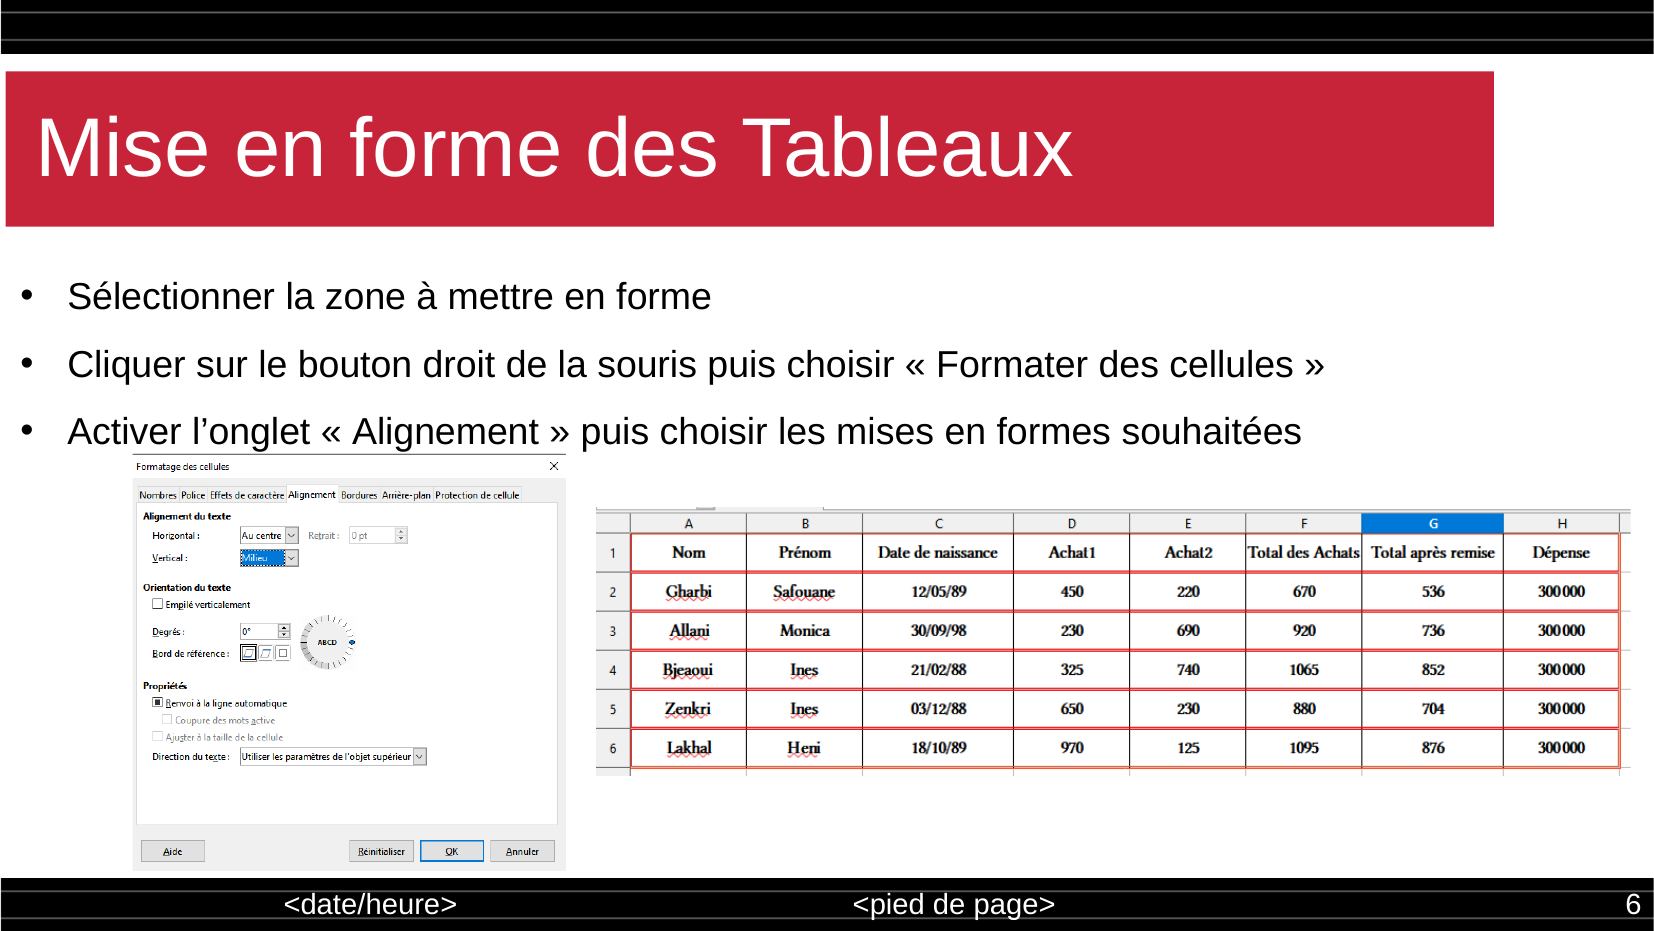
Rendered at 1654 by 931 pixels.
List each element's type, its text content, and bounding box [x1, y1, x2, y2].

picture [0, 878, 1654, 931]
text_box Mise en forme des Tableaux [5, 71, 1494, 227]
picture [596, 507, 1631, 776]
picture [132, 453, 566, 871]
text_box Sélectionner la zone à mettre en forme Cliquer sur le bouton droit de la souris puis choisir « Formater des cellules » Activer l’onglet « Alignement » puis choisir les mises en formes souhaitées [5, 242, 1444, 460]
picture [0, 0, 1654, 54]
